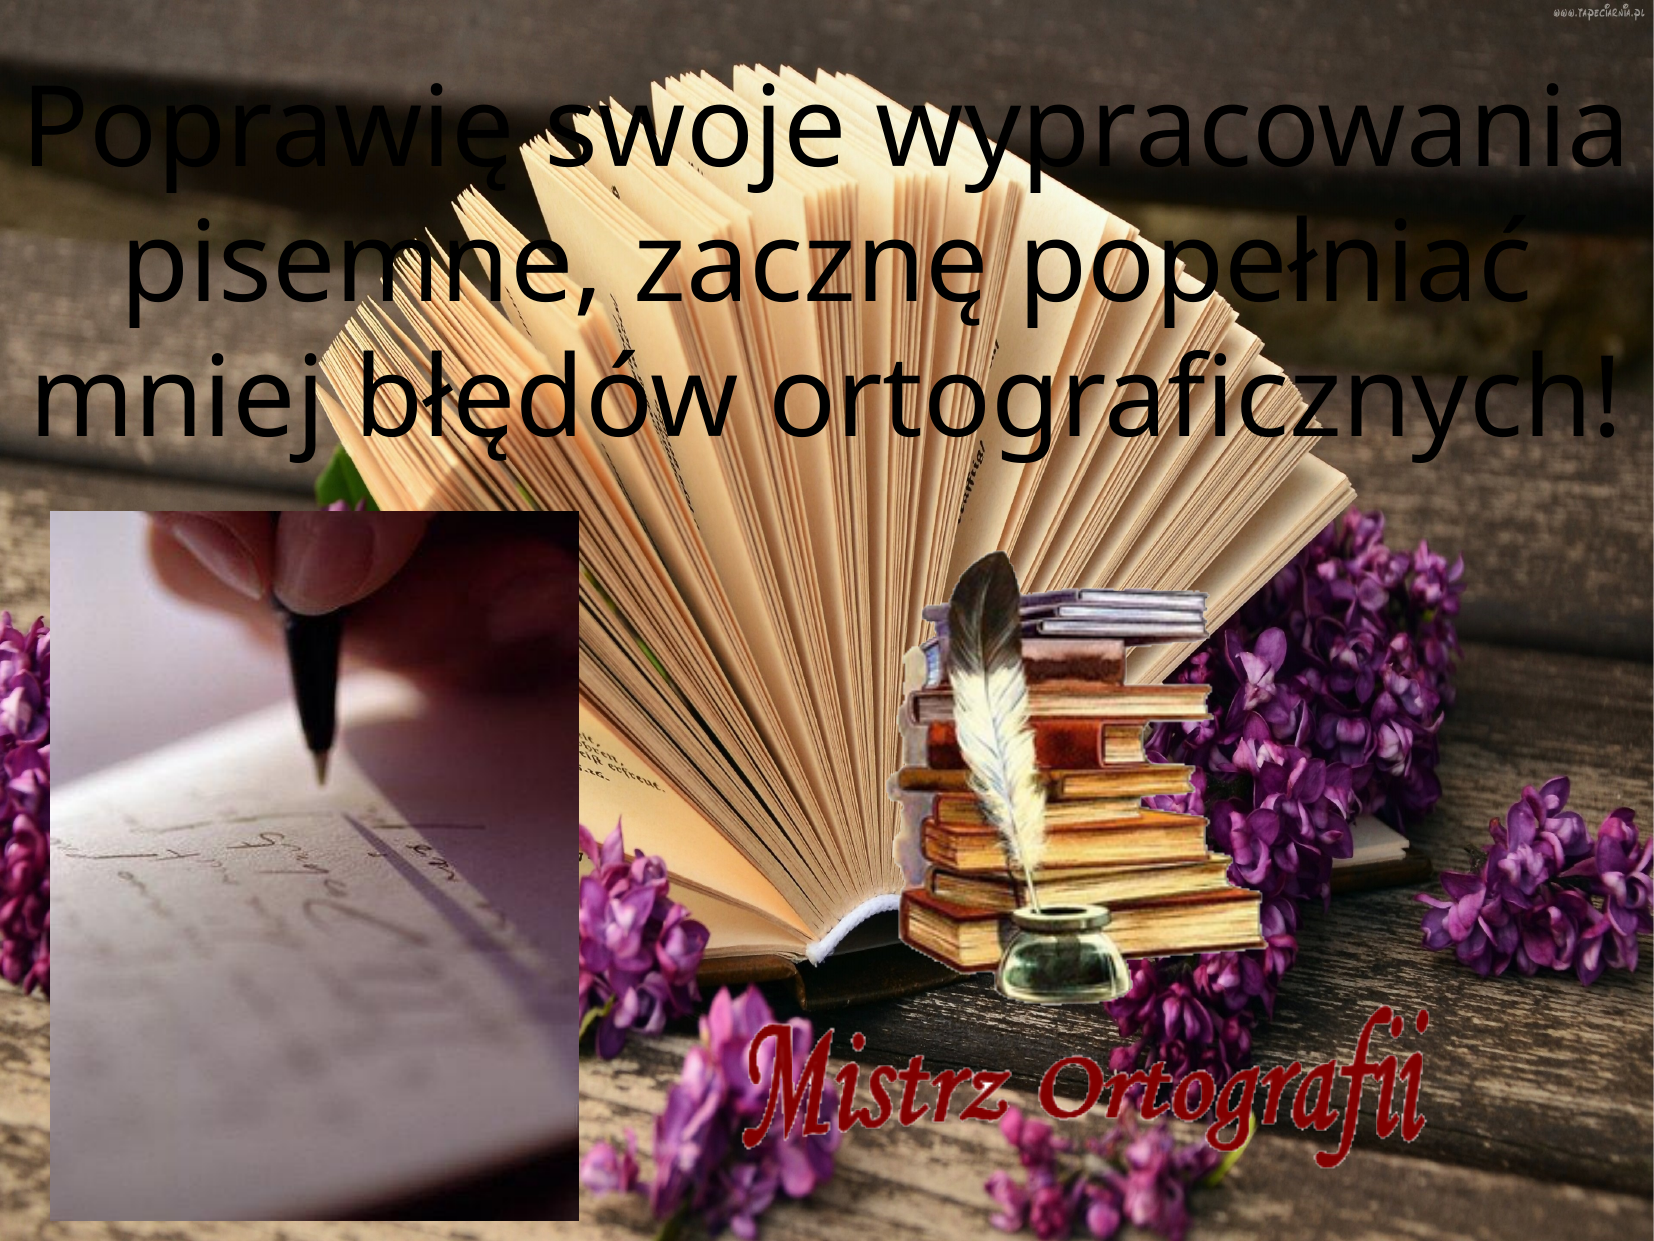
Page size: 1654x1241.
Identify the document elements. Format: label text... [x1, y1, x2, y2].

title Poprawię swoje wypracowania pisemne, zacznę popełniać mniej błędów ortograficznych! [0, 0, 1654, 512]
picture [50, 511, 579, 1221]
picture [720, 543, 1448, 1183]
